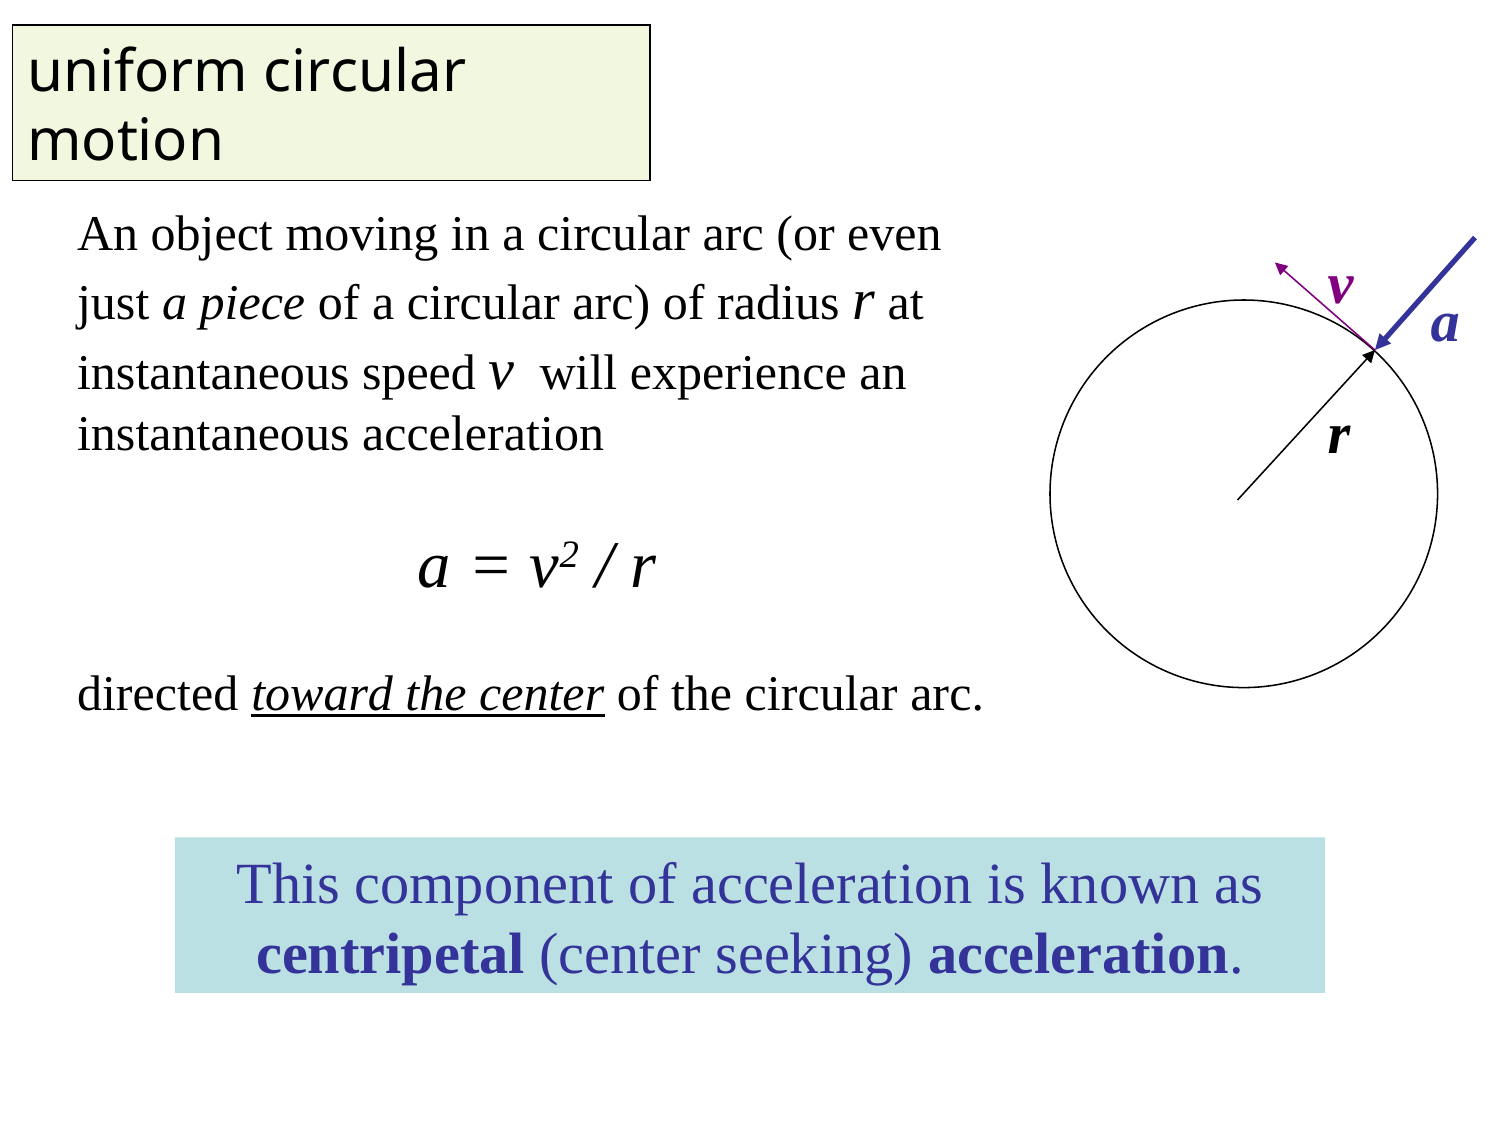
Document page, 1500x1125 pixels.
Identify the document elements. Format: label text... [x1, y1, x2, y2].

text_box An object moving in a circular arc (or even just a piece of a circular arc) of radius r at instantaneous speed v will experience an instantaneous acceleration a = v2 / r directed toward the center of the circular arc. [62, 193, 1013, 729]
text_box v [1312, 297, 1341, 323]
text_box r [1312, 387, 1366, 473]
text_box uniform circular motion [12, 24, 650, 181]
text_box a [1415, 275, 1475, 361]
text_box This component of acceleration is known as centripetal (center seeking) acceleration. [174, 837, 1326, 993]
text_box v [1312, 237, 1369, 323]
